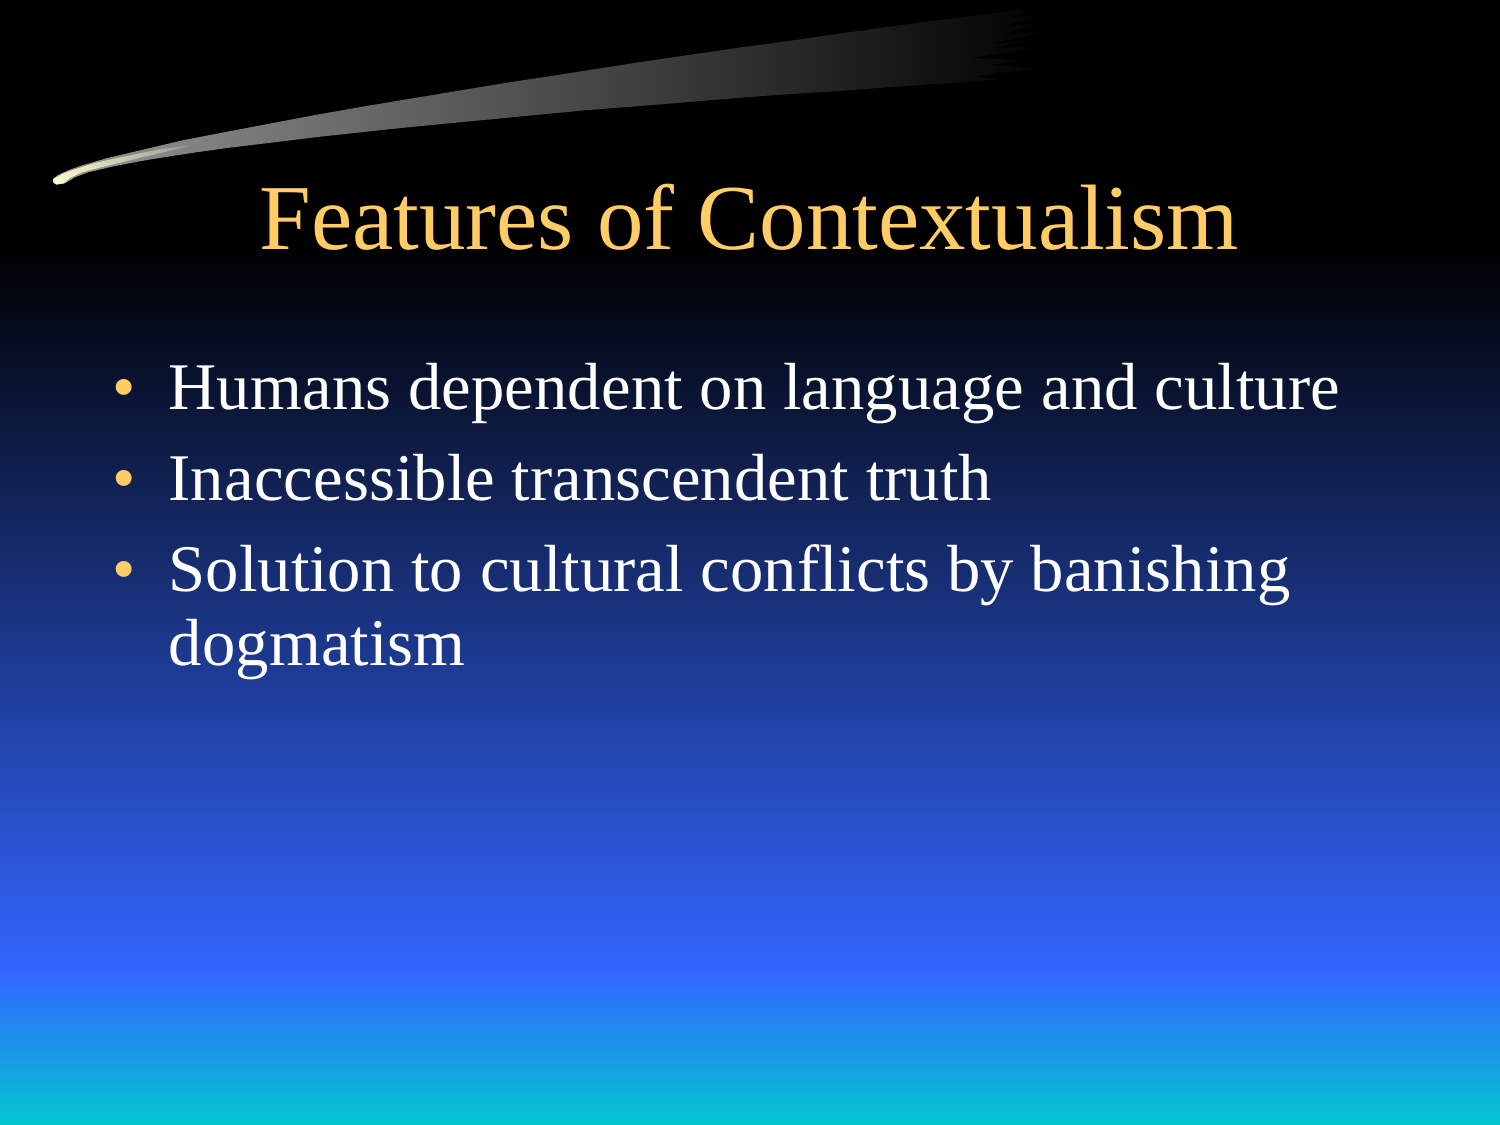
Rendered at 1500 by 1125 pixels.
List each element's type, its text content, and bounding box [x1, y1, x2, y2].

list Humans dependent on language and culture Inaccessible transcendent truth Solution to cultural conflicts by banishing dogmatism [112, 350, 1388, 1026]
title Features of Contextualism [112, 124, 1388, 313]
